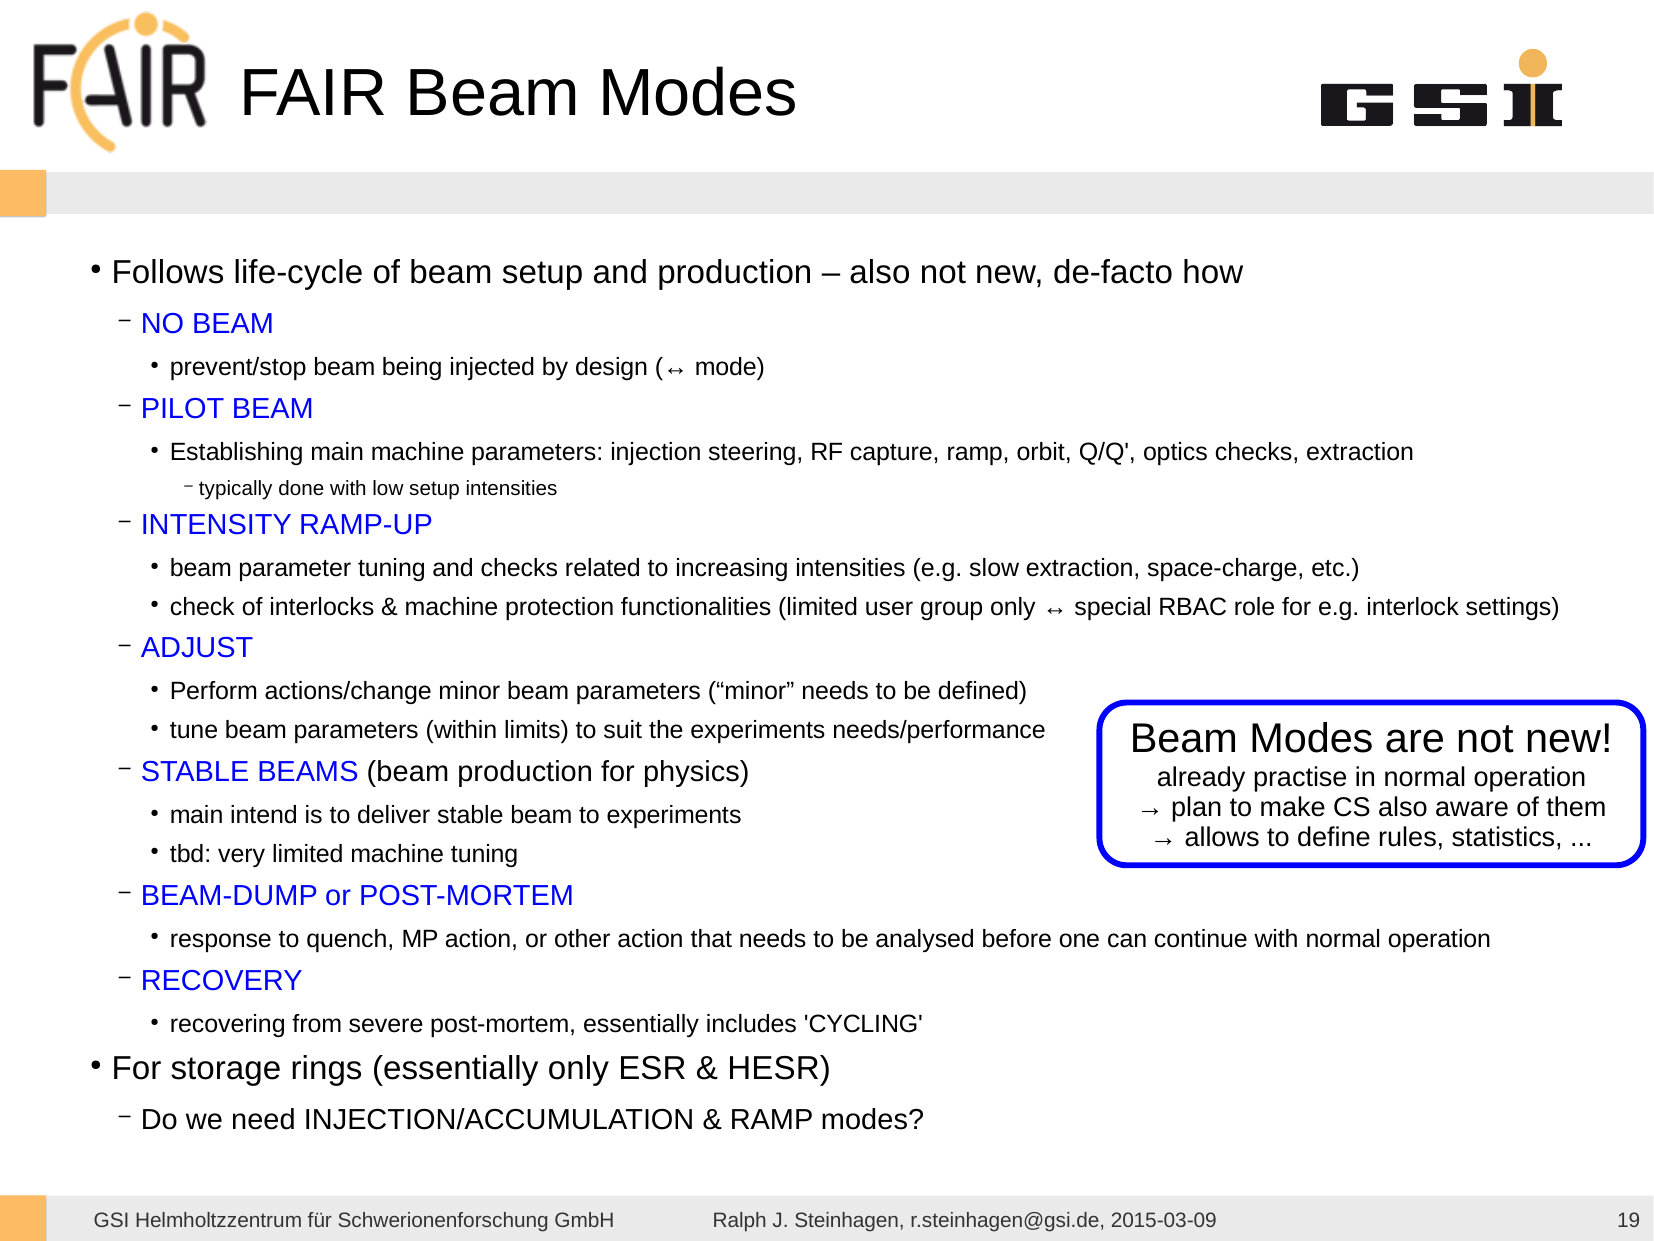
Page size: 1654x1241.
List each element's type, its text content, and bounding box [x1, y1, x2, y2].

list Follows life-cycle of beam setup and production – also not new, de-facto how NO BEAM prevent/stop beam being injected by design (↔ mode) PILOT BEAM Establishing main machine parameters: injection steering, RF capture, ramp, orbit, Q/Q', optics checks, extraction typically done with low setup intensities INTENSITY RAMP-UP beam parameter tuning and checks related to increasing intensities (e.g. slow extraction, space-charge, etc.) check of interlocks & machine protection functionalities (limited user group only ↔ special RBAC role for e.g. interlock settings) ADJUST Perform actions/change minor beam parameters (“minor” needs to be defined) tune beam parameters (within limits) to suit the experiments needs/performance STABLE BEAMS (beam production for physics) main intend is to deliver stable beam to experiments tbd: very limited machine tuning BEAM-DUMP or POST-MORTEM response to quench, MP action, or other action that needs to be analysed before one can continue with normal operation RECOVERY recovering from severe post-mortem, essentially includes 'CYCLING' For storage rings (essentially only ESR & HESR) Do we need INJECTION/ACCUMULATION & RAMP modes? [82, 249, 1571, 1158]
text_box Beam Modes are not new! already practise in normal operation → plan to make CS also aware of them → allows to define rules, statistics, ... [1099, 702, 1644, 866]
title FAIR Beam Modes [239, 23, 1223, 162]
picture [1319, 46, 1564, 129]
picture [33, 10, 207, 155]
